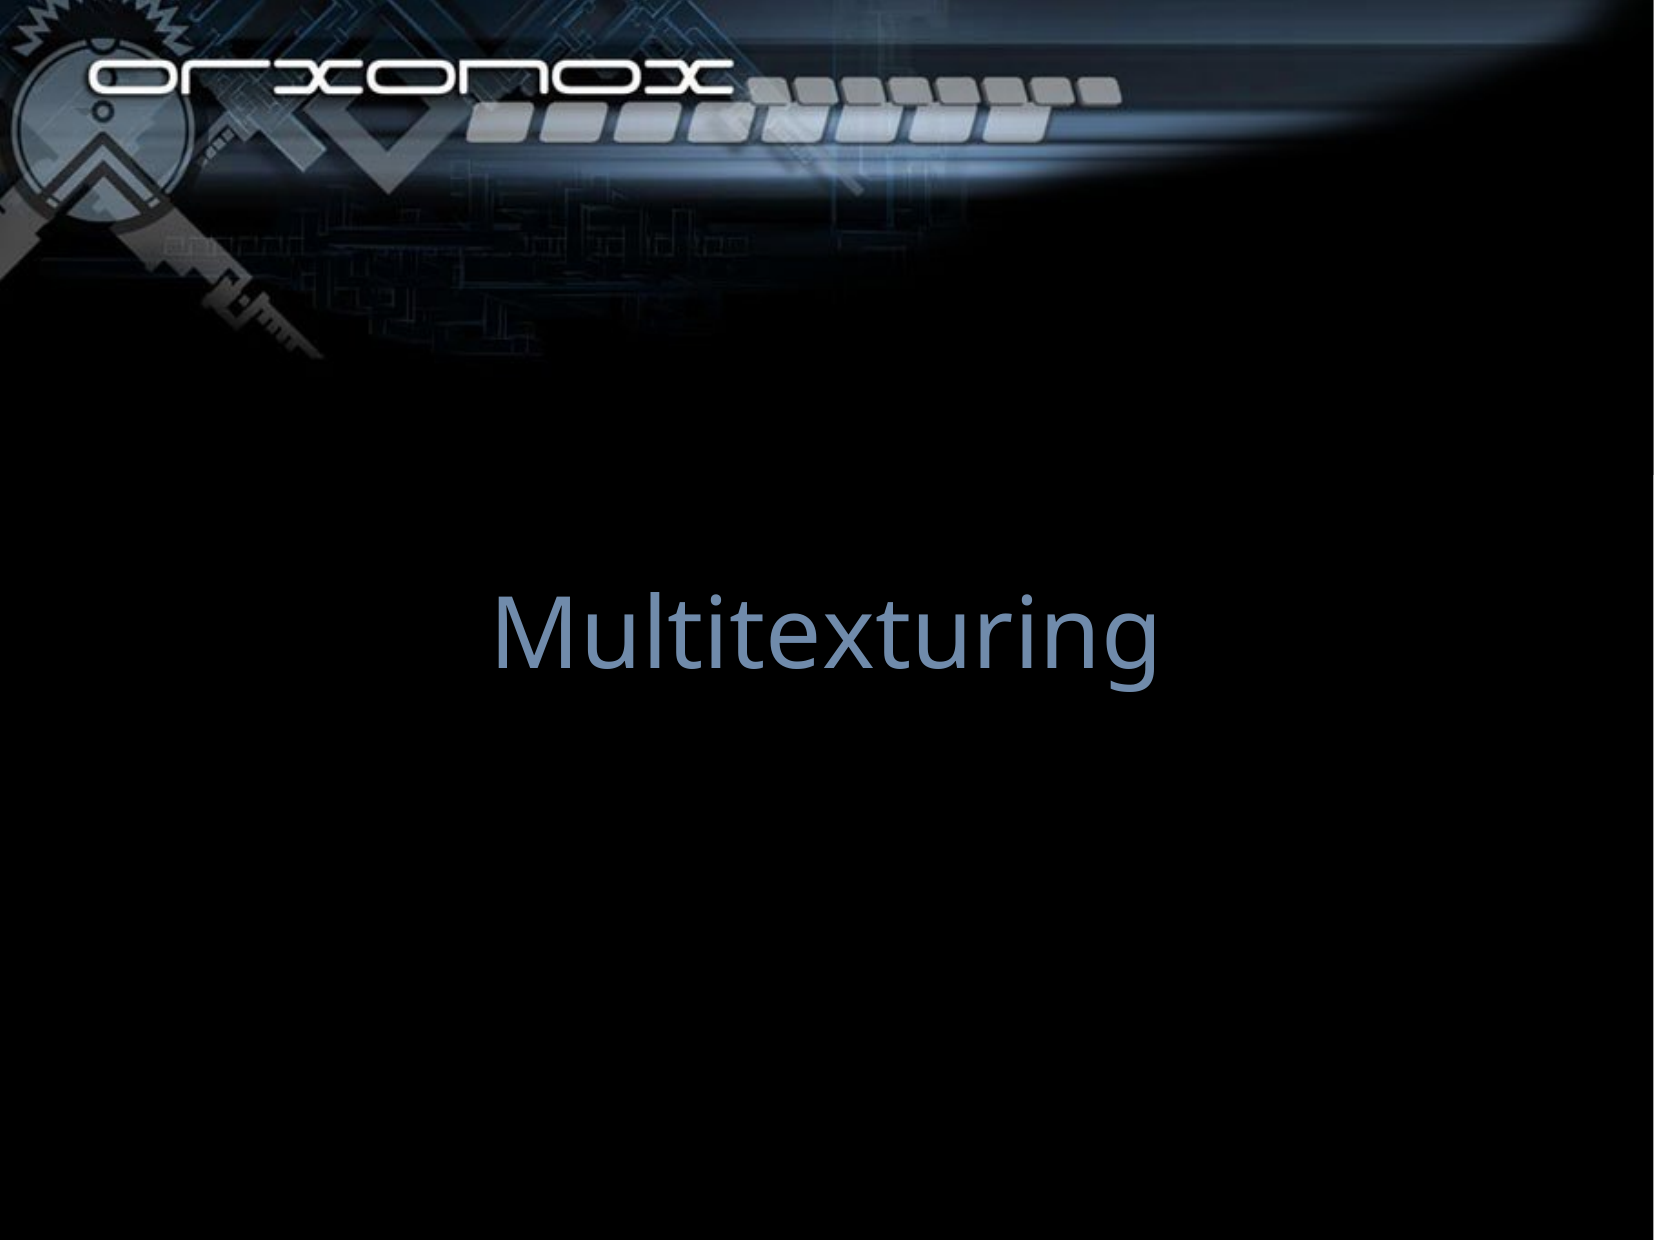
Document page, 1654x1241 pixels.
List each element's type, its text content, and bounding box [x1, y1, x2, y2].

picture [0, 0, 1654, 475]
text_box Multitexturing [339, 554, 1314, 686]
